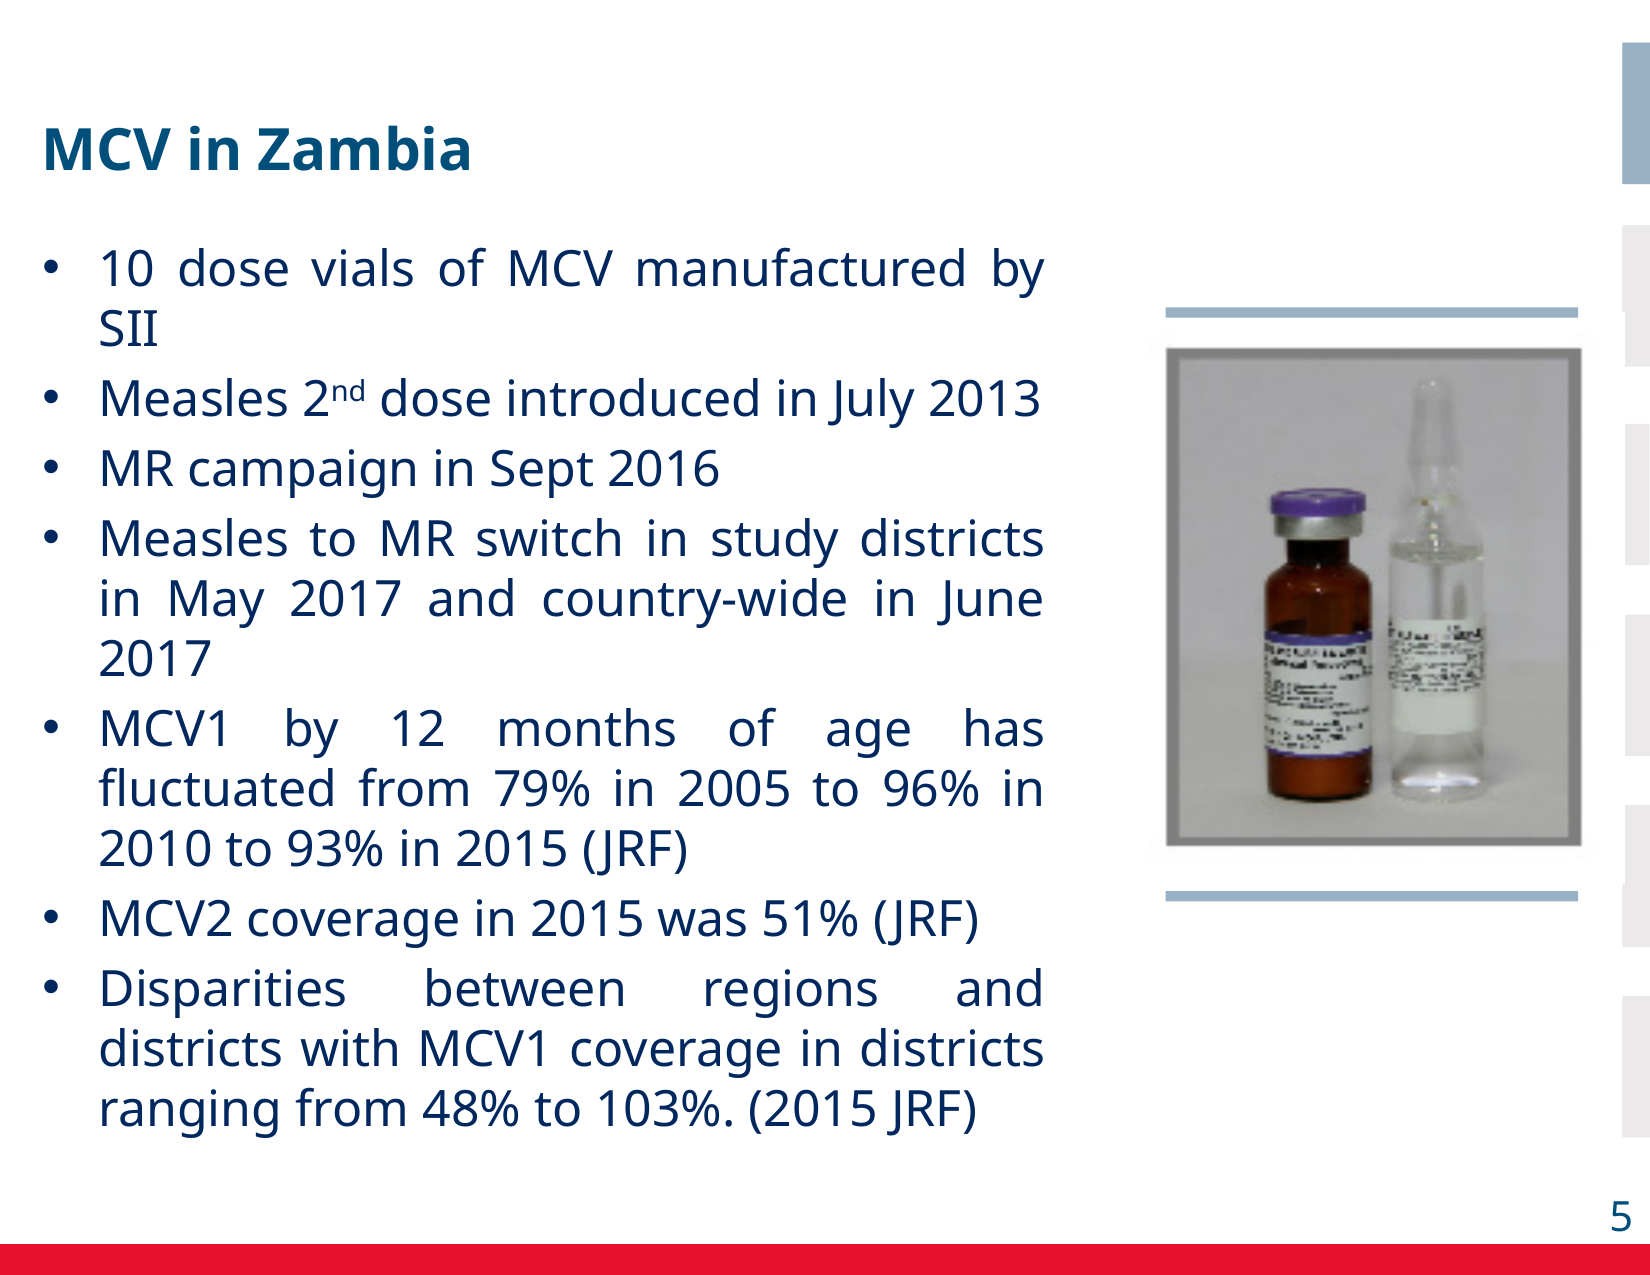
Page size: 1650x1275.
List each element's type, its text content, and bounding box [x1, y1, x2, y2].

title MCV in Zambia [24, 53, 1375, 241]
picture [1125, 312, 1625, 884]
list 10 dose vials of MCV manufactured by SII Measles 2nd dose introduced in July 2013 MR campaign in Sept 2016 Measles to MR switch in study districts in May 2017 and country-wide in June 2017 MCV1 by 12 months of age has fluctuated from 79% in 2005 to 96% in 2010 to 93% in 2015 (JRF) MCV2 coverage in 2015 was 51% (JRF) Disparities between regions and districts with MCV1 coverage in districts ranging from 48% to 103%. (2015 JRF) [25, 228, 1063, 1182]
text_box <number> [1265, 1181, 1650, 1250]
